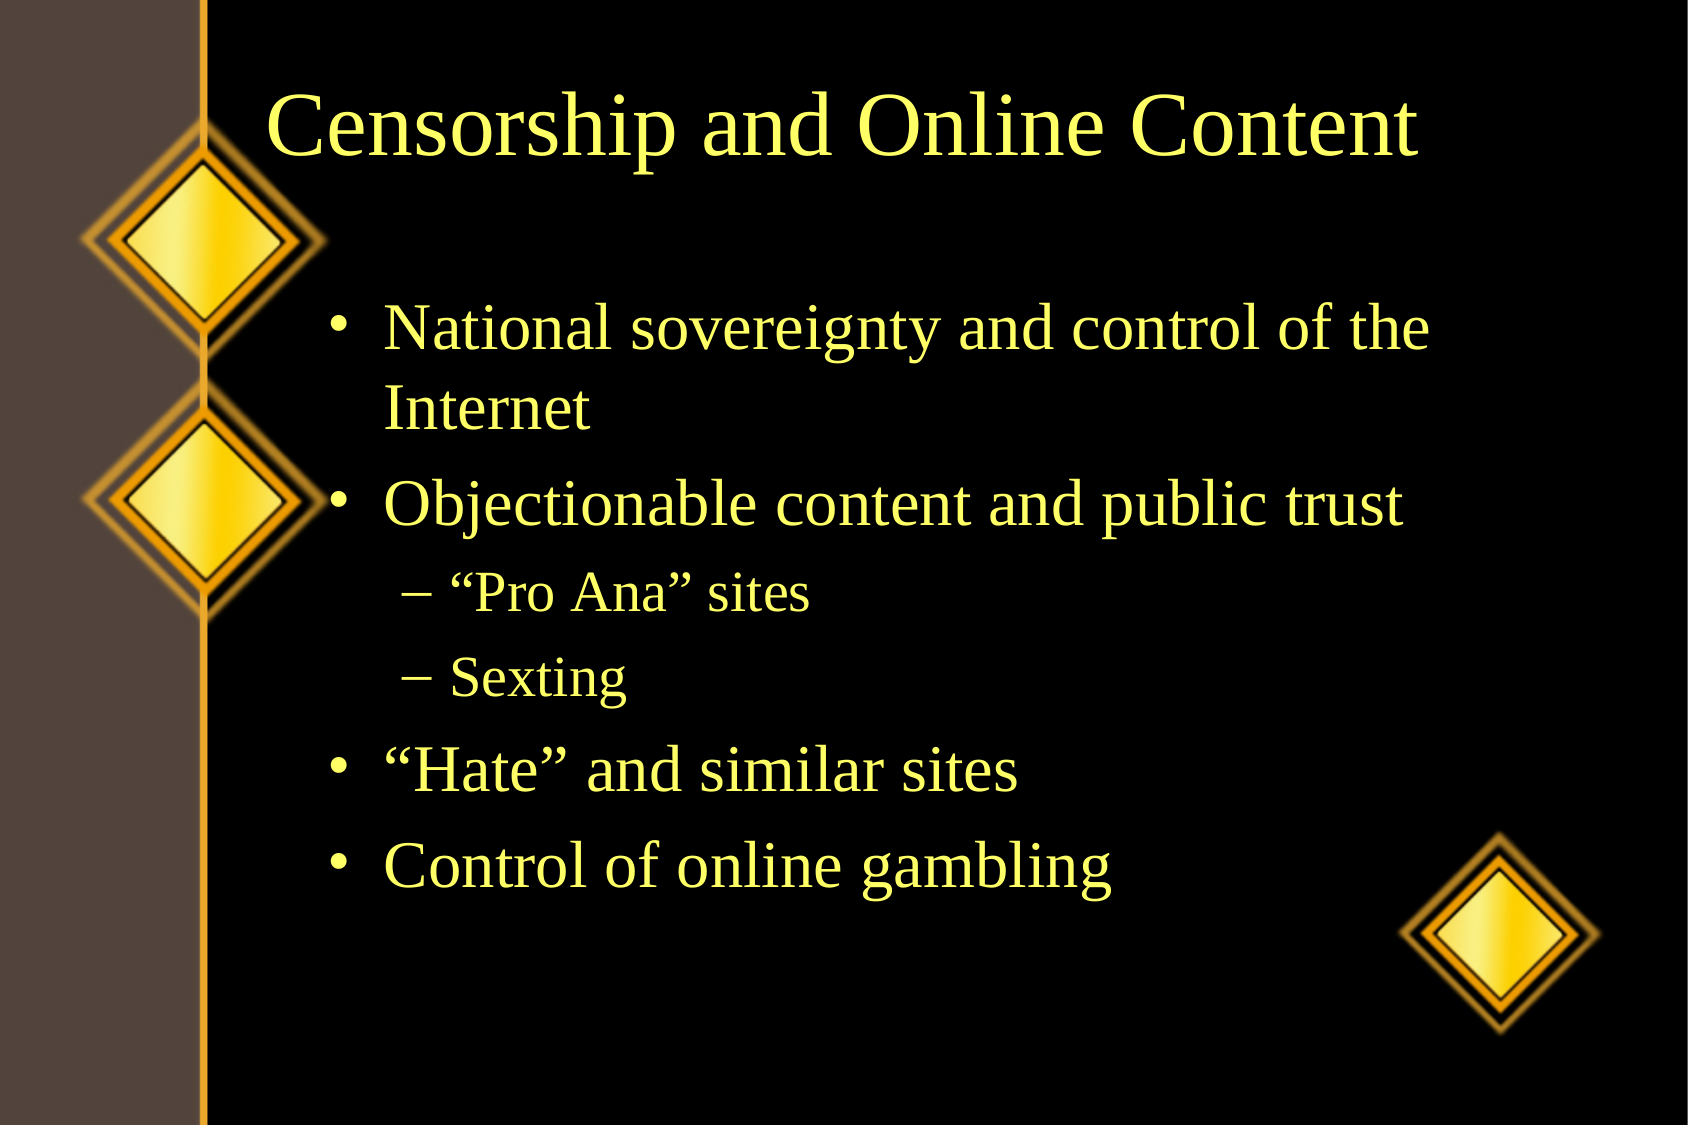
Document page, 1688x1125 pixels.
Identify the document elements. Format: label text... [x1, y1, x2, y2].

picture [0, 0, 1688, 1125]
title Censorship and Online Content [126, 24, 1561, 213]
list National sovereignty and control of the Internet Objectionable content and public trust “Pro Ana” sites Sexting “Hate” and similar sites Control of online gambling [312, 275, 1647, 1006]
